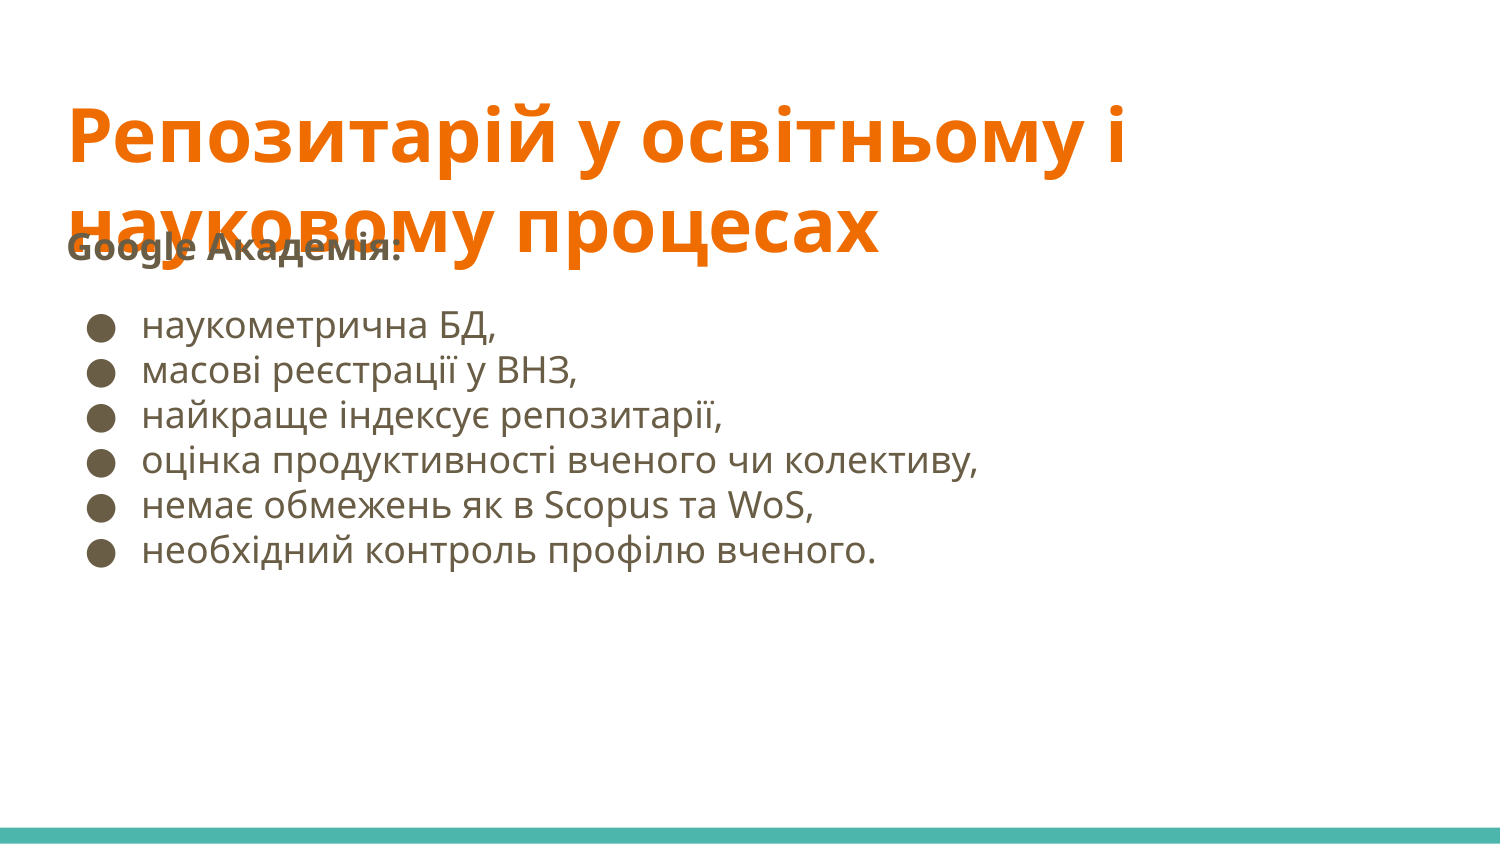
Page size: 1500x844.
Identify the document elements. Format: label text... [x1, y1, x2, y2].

list Google Академія: наукометрична БД, масові реєстрації у ВНЗ, найкраще індексує репозитарії, оцінка продуктивності вченого чи колективу, немає обмежень як в Scopus та WoS, необхідний контроль профілю вченого. [51, 207, 1449, 750]
title Репозитарій у освітньому і науковому процесах [51, 72, 1449, 189]
